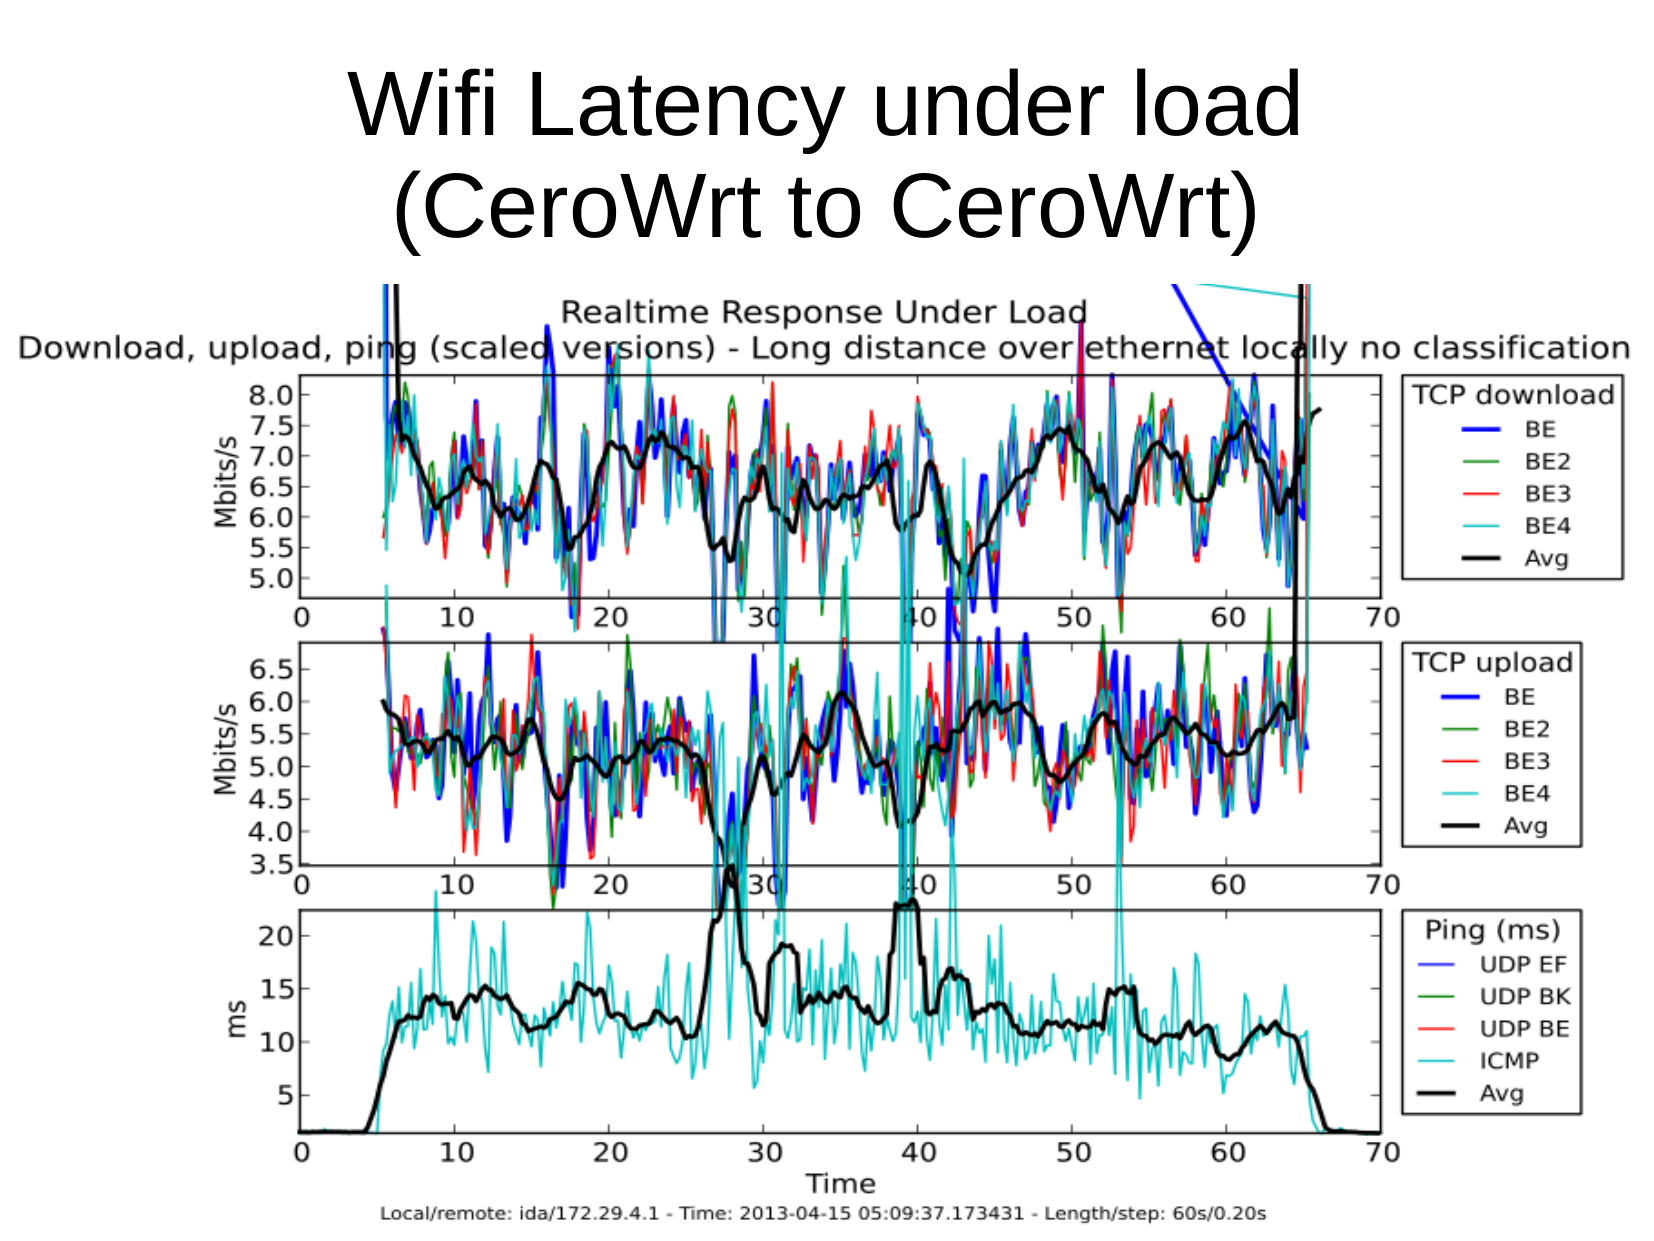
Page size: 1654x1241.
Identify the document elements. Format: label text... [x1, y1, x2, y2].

picture [0, 284, 1654, 1241]
title Wifi Latency under load (CeroWrt to CeroWrt) [82, 47, 1571, 259]
